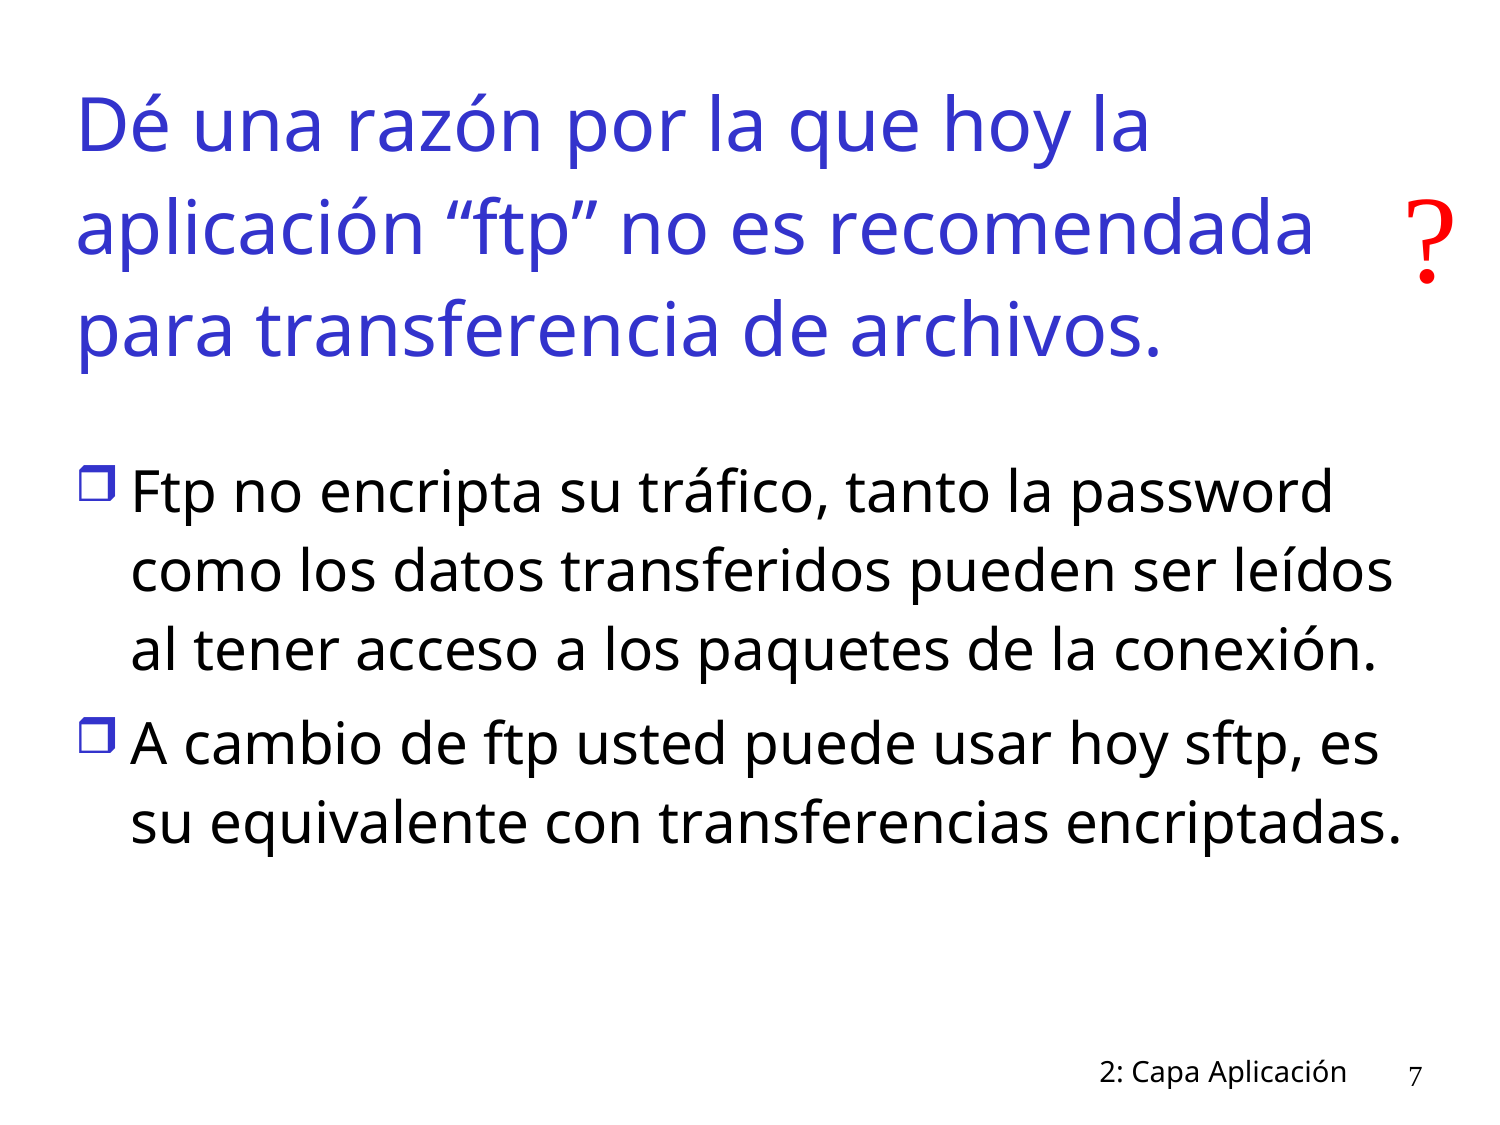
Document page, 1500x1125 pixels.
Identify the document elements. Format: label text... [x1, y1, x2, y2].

list Ftp no encripta su tráfico, tanto la password como los datos transferidos pueden ser leídos al tener acceso a los paquetes de la conexión. A cambio de ftp usted puede usar hoy sftp, es su equivalente con transferencias encriptadas. [75, 450, 1426, 931]
title Dé una razón por la que hoy la aplicación “ftp” no es recomendada para transferencia de archivos. [75, 35, 1388, 415]
text_box ? [1387, 149, 1500, 315]
